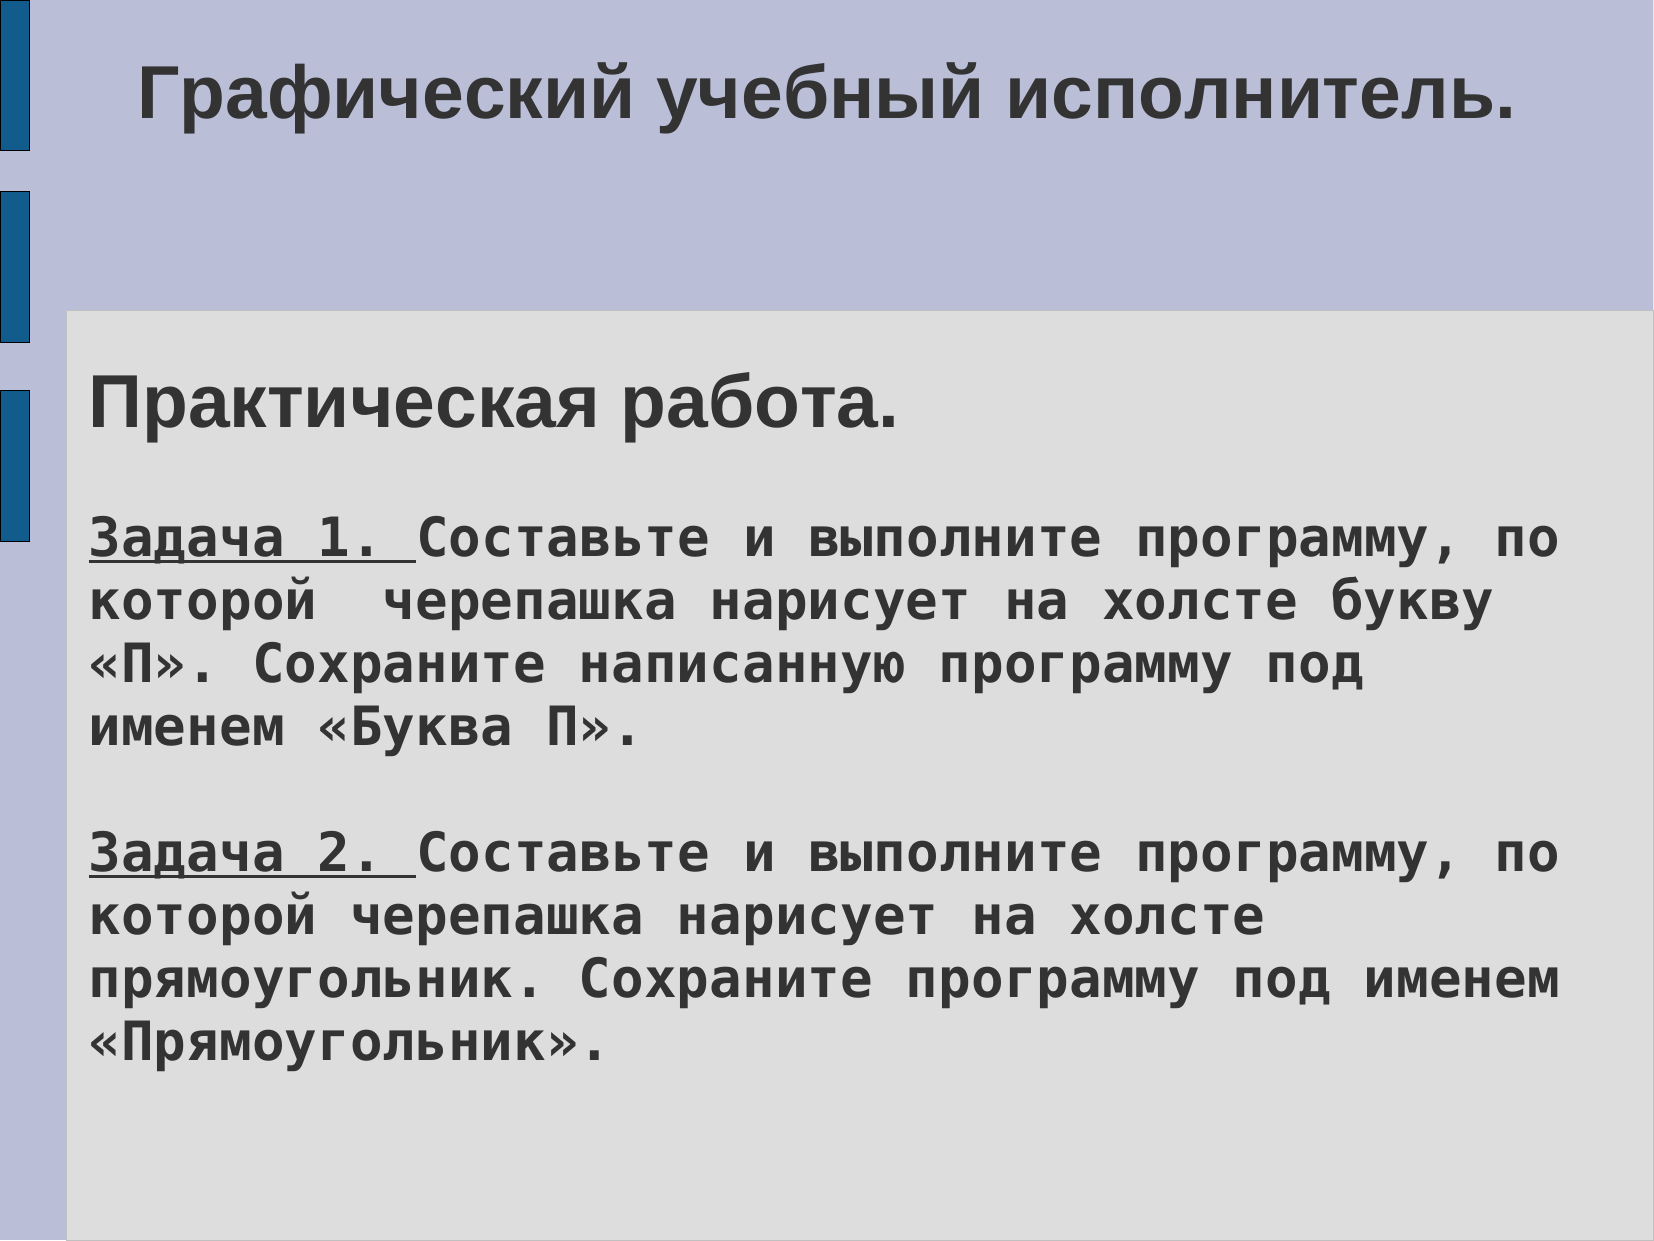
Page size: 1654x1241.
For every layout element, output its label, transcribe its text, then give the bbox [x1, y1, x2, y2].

title Графический учебный исполнитель. [82, 5, 1571, 180]
title Практическая работа. Задача 1. Составьте и выполните программу, по которой черепашка нарисует на холсте букву «П». Сохраните написанную программу под именем «Буква П». Задача 2. Составьте и выполните программу, по которой черепашка нарисует на холсте прямоугольник. Сохраните программу под именем «Прямоугольник». [88, 281, 1577, 1152]
